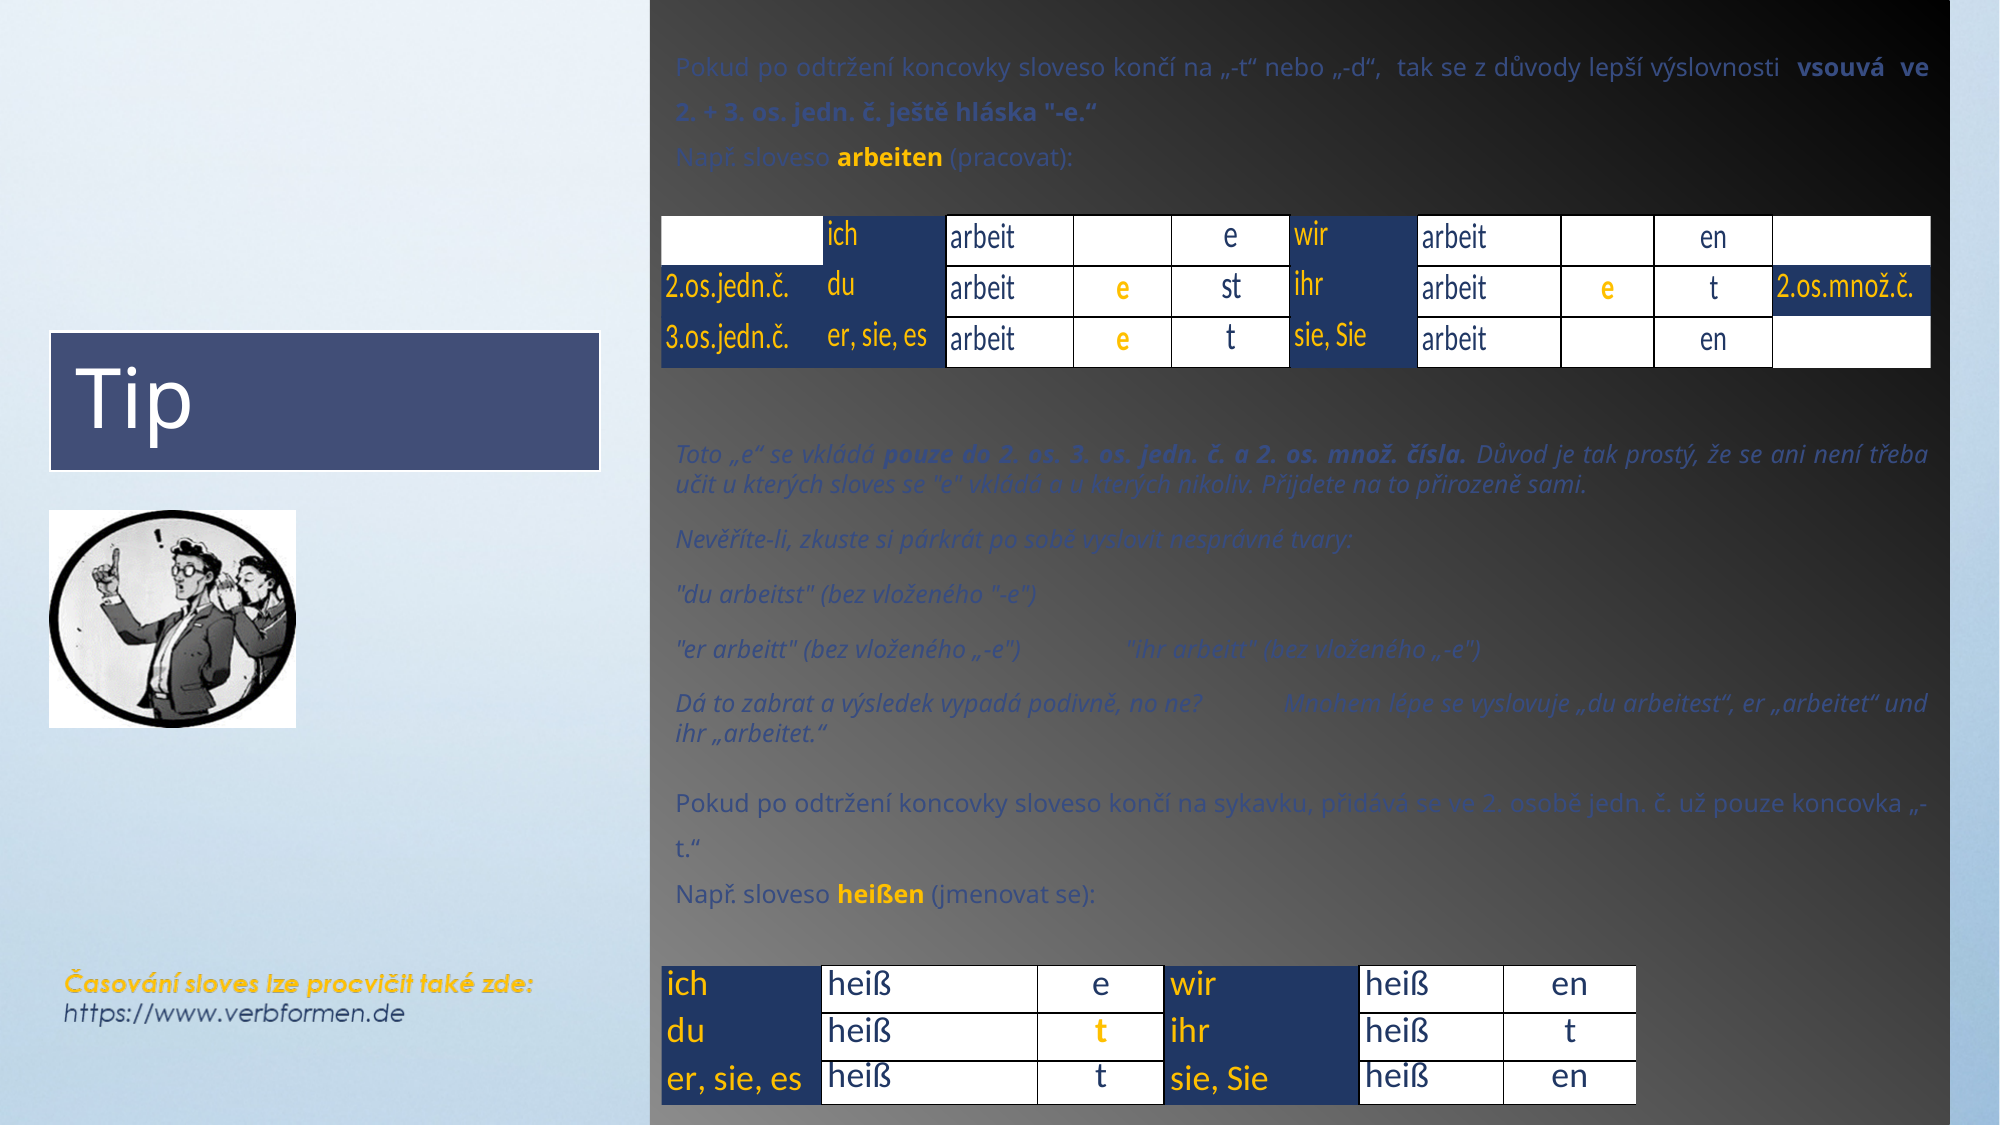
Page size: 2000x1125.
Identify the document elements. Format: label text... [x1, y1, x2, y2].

list Pokud po odtržení koncovky sloveso končí na „-t“ nebo „-d“, tak se z důvody lepší výslovnosti vsouvá ve 2. + 3. os. jedn. č. ještě hláska "-e.“ Např. sloveso arbeiten (pracovat): Toto „e“ se vkládá pouze do 2. os. 3. os. jedn. č. a 2. os. množ. čísla. Důvod je tak prostý, že se ani není třeba učit u kterých sloves se "e" vkládá a u kterých nikoliv. Přijdete na to přirozeně sami. Nevěříte-li, zkuste si párkrát po sobě vyslovit nesprávné tvary: "du arbeitst" (bez vloženého "-e") "er arbeitt" (bez vloženého „-e") "ihr arbeitt" (bez vloženého „-e") Dá to zabrat a výsledek vypadá podivně, no ne? Mnohem lépe se vyslovuje „du arbeitest“, er „arbeitet“ und ihr „arbeitet.“ Pokud po odtržení koncovky sloveso končí na sykavku, přidává se ve 2. osobě jedn. č. už pouze koncovka „-t.“ Např. sloveso heißen (jmenovat se): [655, 26, 1950, 1115]
picture [660, 214, 1932, 369]
picture [49, 959, 1638, 1106]
title Tip [50, 331, 600, 471]
picture [49, 425, 579, 728]
